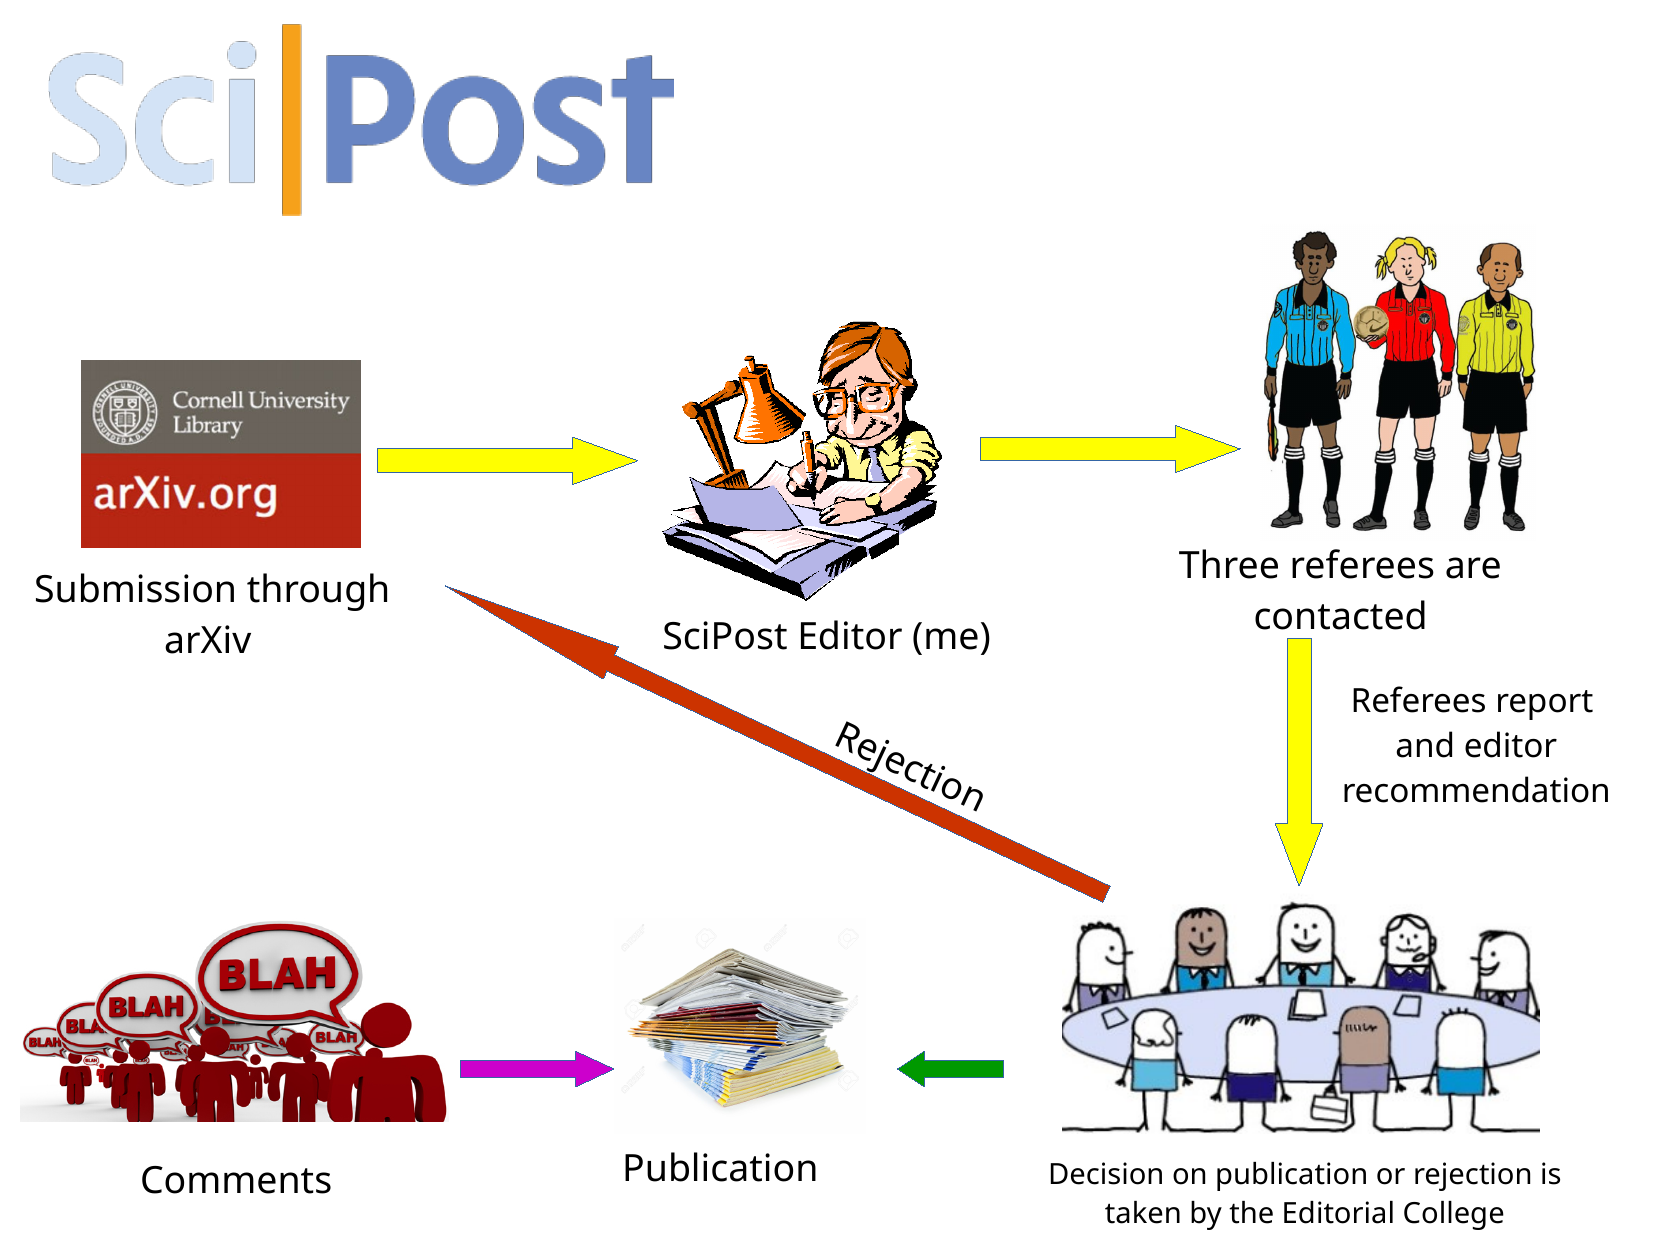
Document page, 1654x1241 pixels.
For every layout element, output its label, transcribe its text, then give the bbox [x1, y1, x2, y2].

text_box [897, 1051, 1004, 1087]
picture [662, 318, 944, 601]
text_box [1275, 638, 1323, 886]
text_box Publication [543, 1133, 898, 1195]
text_box Rejection [739, 661, 1087, 867]
text_box Three referees are contacted [1145, 531, 1536, 639]
picture [1062, 861, 1540, 1134]
text_box Submission through arXiv [17, 555, 408, 662]
picture [48, 23, 674, 216]
picture [81, 360, 361, 548]
text_box [445, 585, 1111, 903]
picture [1260, 224, 1536, 531]
text_box [460, 1051, 614, 1087]
text_box Comments [59, 1145, 414, 1207]
text_box [980, 425, 1241, 473]
text_box [377, 437, 638, 485]
text_box Decision on publication or rejection is taken by the Editorial College [1015, 1145, 1595, 1234]
picture [20, 912, 449, 1123]
text_box SciPost Editor (me) [631, 601, 1022, 663]
picture [614, 918, 866, 1134]
text_box Referees report and editor recommendation [1312, 669, 1654, 807]
